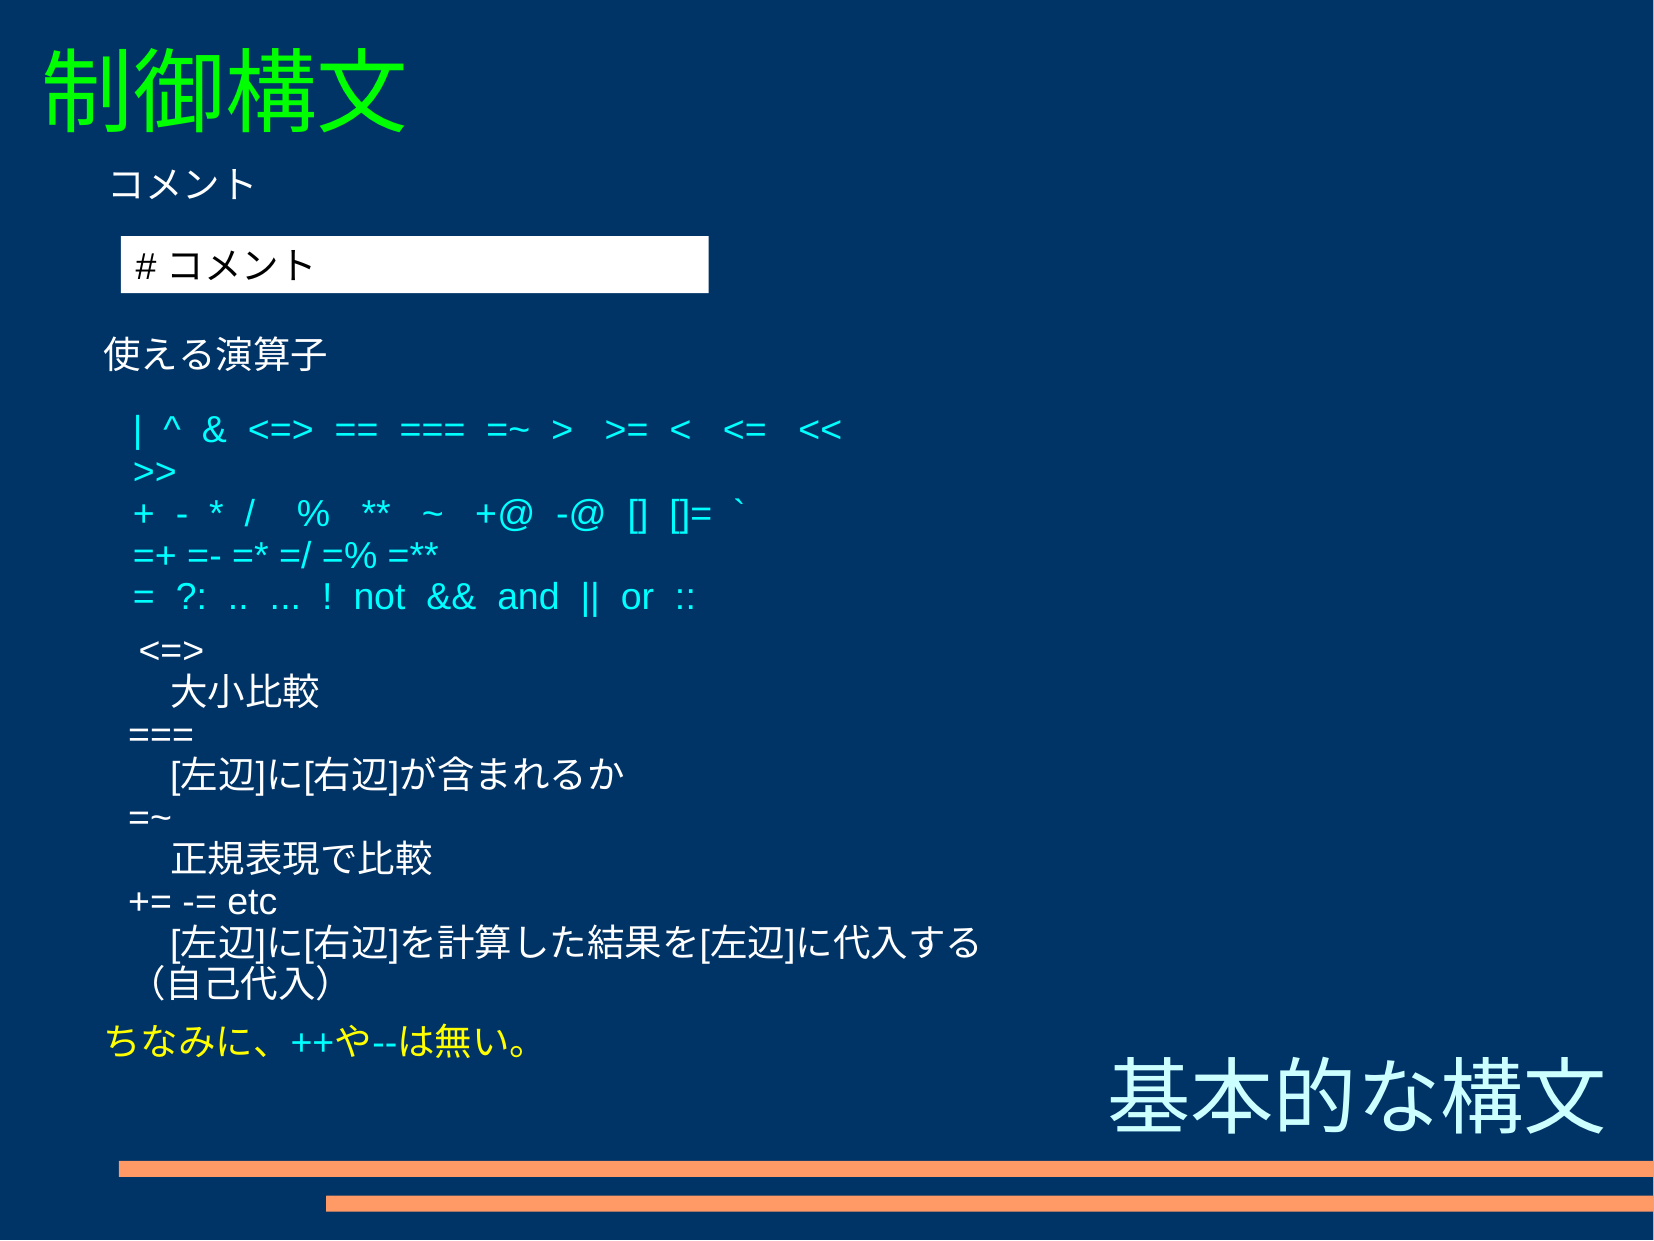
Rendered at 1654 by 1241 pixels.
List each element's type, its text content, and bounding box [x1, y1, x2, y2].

text_box 使える演算子 [88, 324, 414, 390]
text_box 制御構文 [27, 29, 473, 137]
text_box <=> 大小比較 === [左辺]に[右辺]が含まれるか =~ 正規表現で比較 += -= etc [左辺]に[右辺]を計算した結果を[左辺]に代入する （自己代入） [113, 620, 1152, 1000]
text_box ちなみに、++や--は無い。 [88, 1011, 650, 1069]
text_box コメント [92, 154, 296, 220]
text_box 基本的な構文 [1092, 1039, 1647, 1138]
text_box | ^ & <=> == === =~ > >= < <= << >> + - * / % ** ~ +@ -@ [] []= ` =+ =- =* =/ =% =** = ?: .. ... ! not && and || or :: [118, 399, 923, 620]
text_box # コメント [120, 236, 709, 294]
